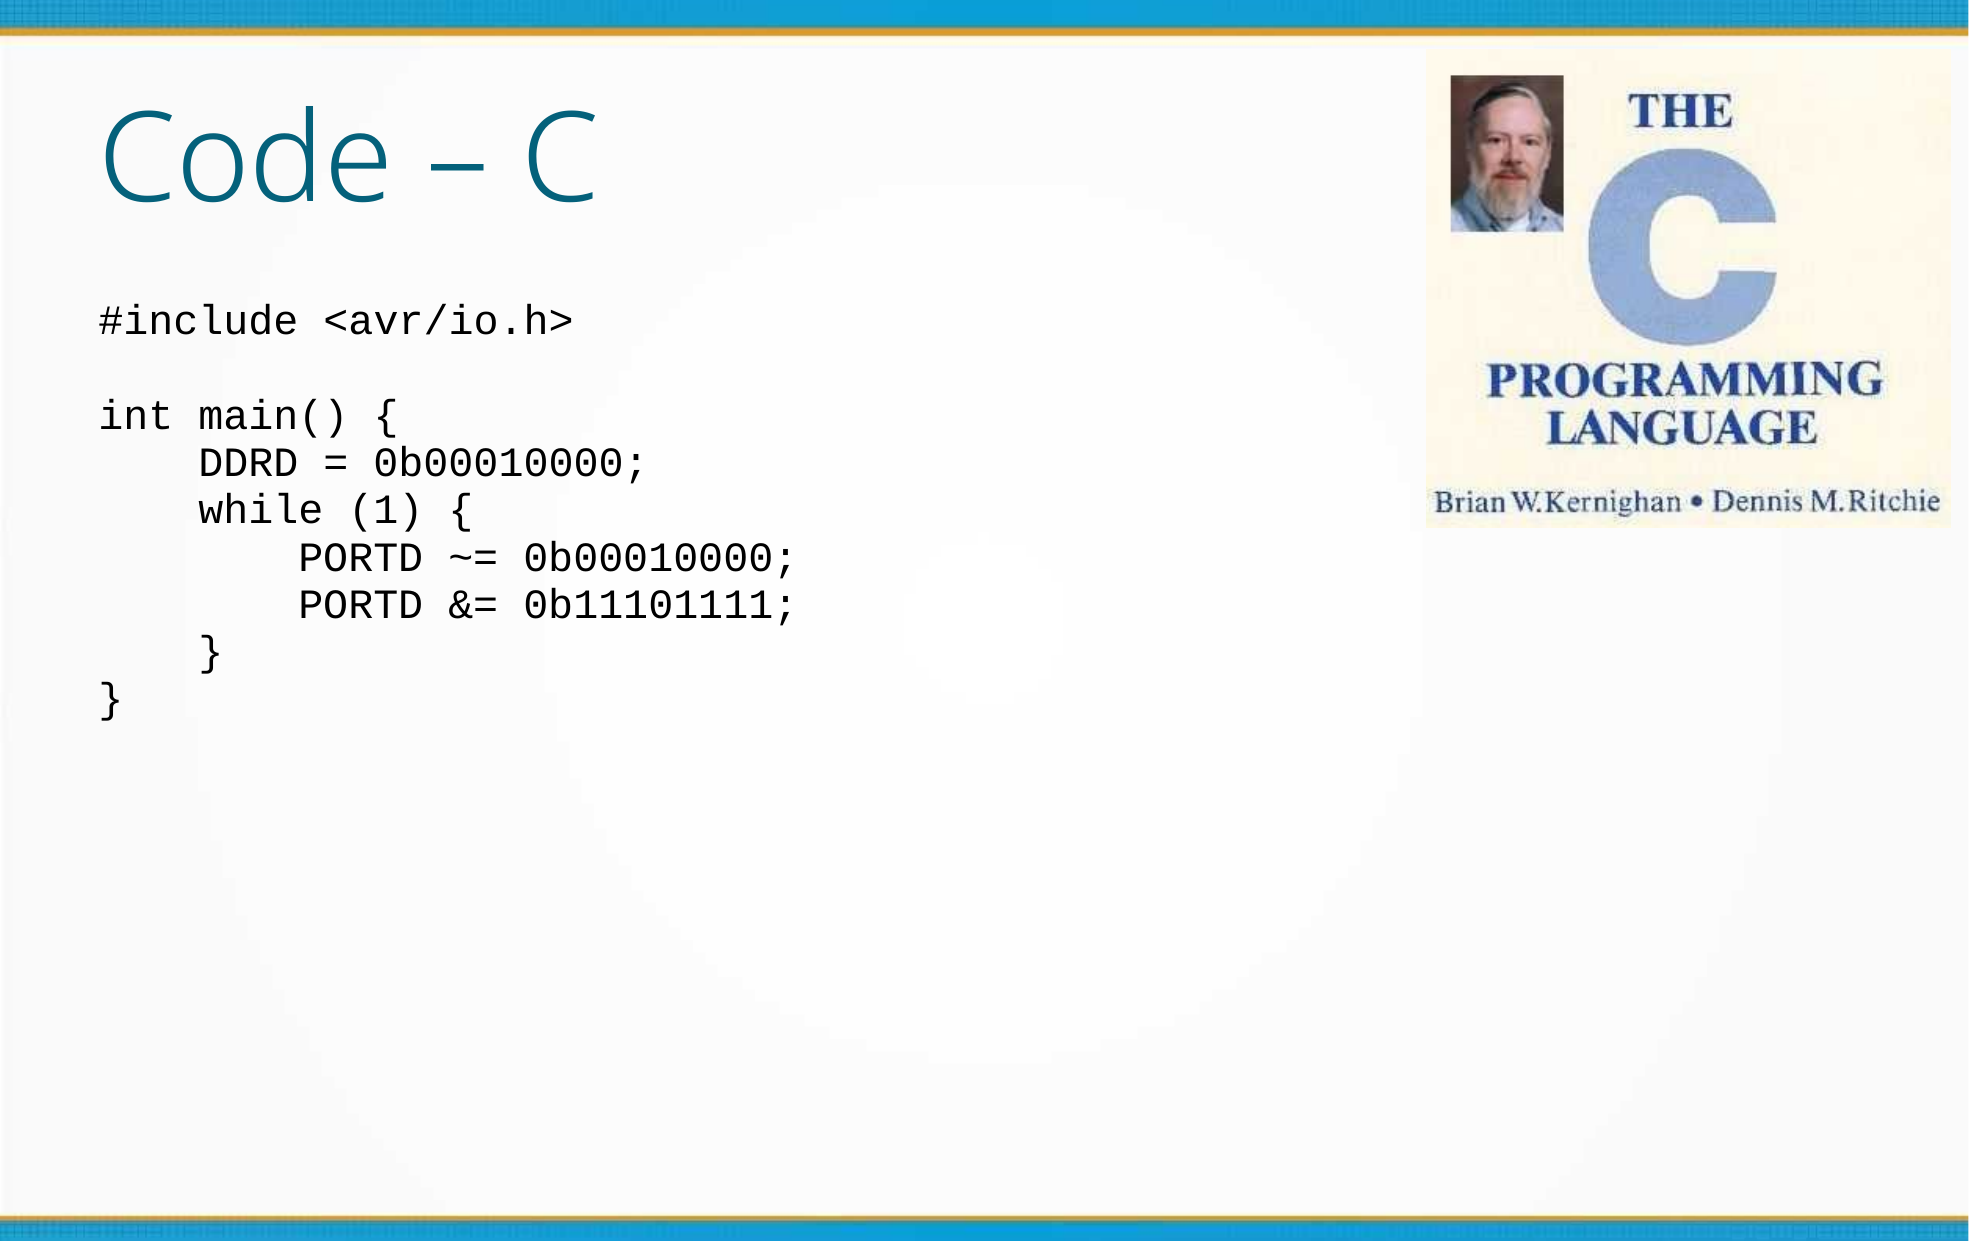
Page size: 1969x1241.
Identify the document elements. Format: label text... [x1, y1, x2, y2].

picture [0, 0, 1969, 1241]
title Code – C [98, 49, 1426, 257]
list #include <avr/io.h> int main() { DDRD = 0b00010000; while (1) { PORTD ~= 0b00010000; PORTD &= 0b11101111; } } [98, 300, 1876, 1186]
